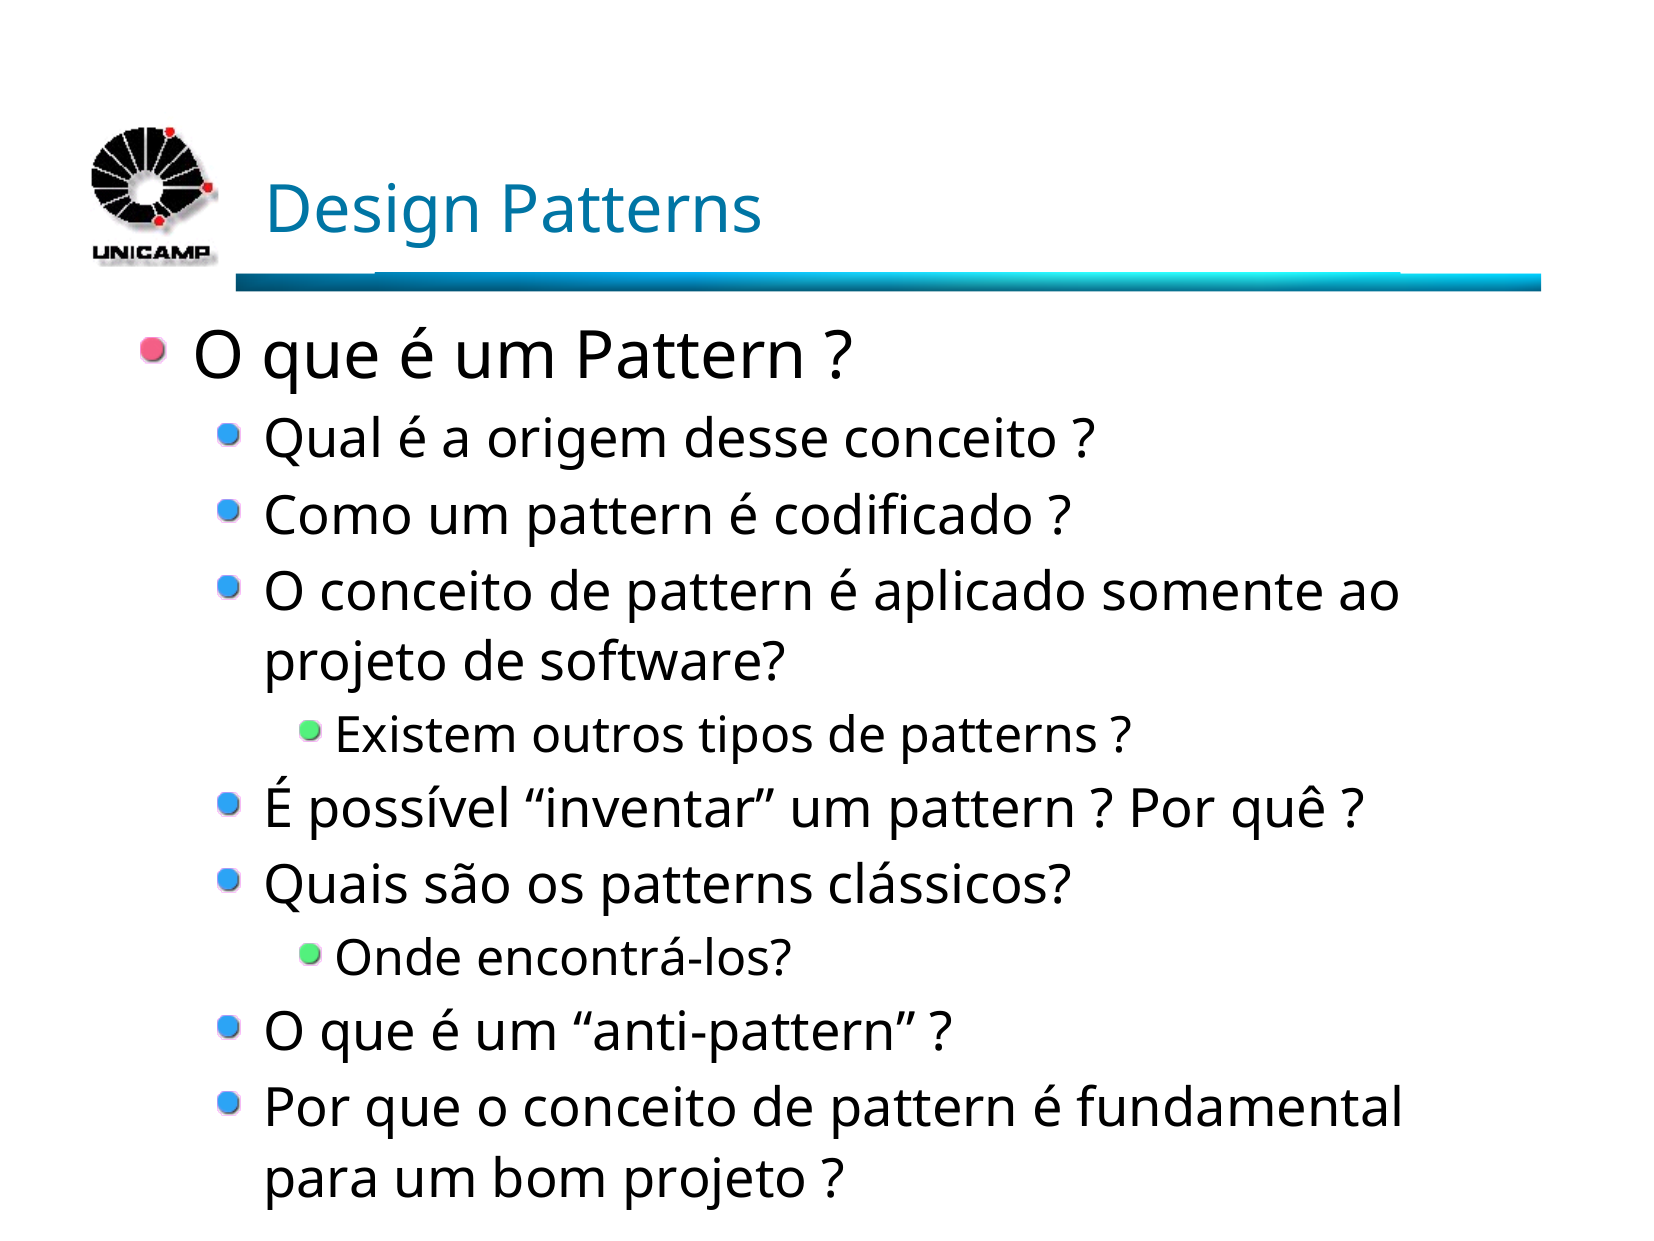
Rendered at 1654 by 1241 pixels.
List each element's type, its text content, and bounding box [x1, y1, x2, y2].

picture [125, 272, 1654, 295]
title Design Patterns [264, 57, 1534, 250]
list O que é um Pattern ? Qual é a origem desse conceito ? Como um pattern é codificado ? O conceito de pattern é aplicado somente ao projeto de software? Existem outros tipos de patterns ? É possível “inventar” um pattern ? Por quê ? Quais são os patterns clássicos? Onde encontrá-los? O que é um “anti-pattern” ? Por que o conceito de pattern é fundamental para um bom projeto ? [121, 309, 1534, 1167]
